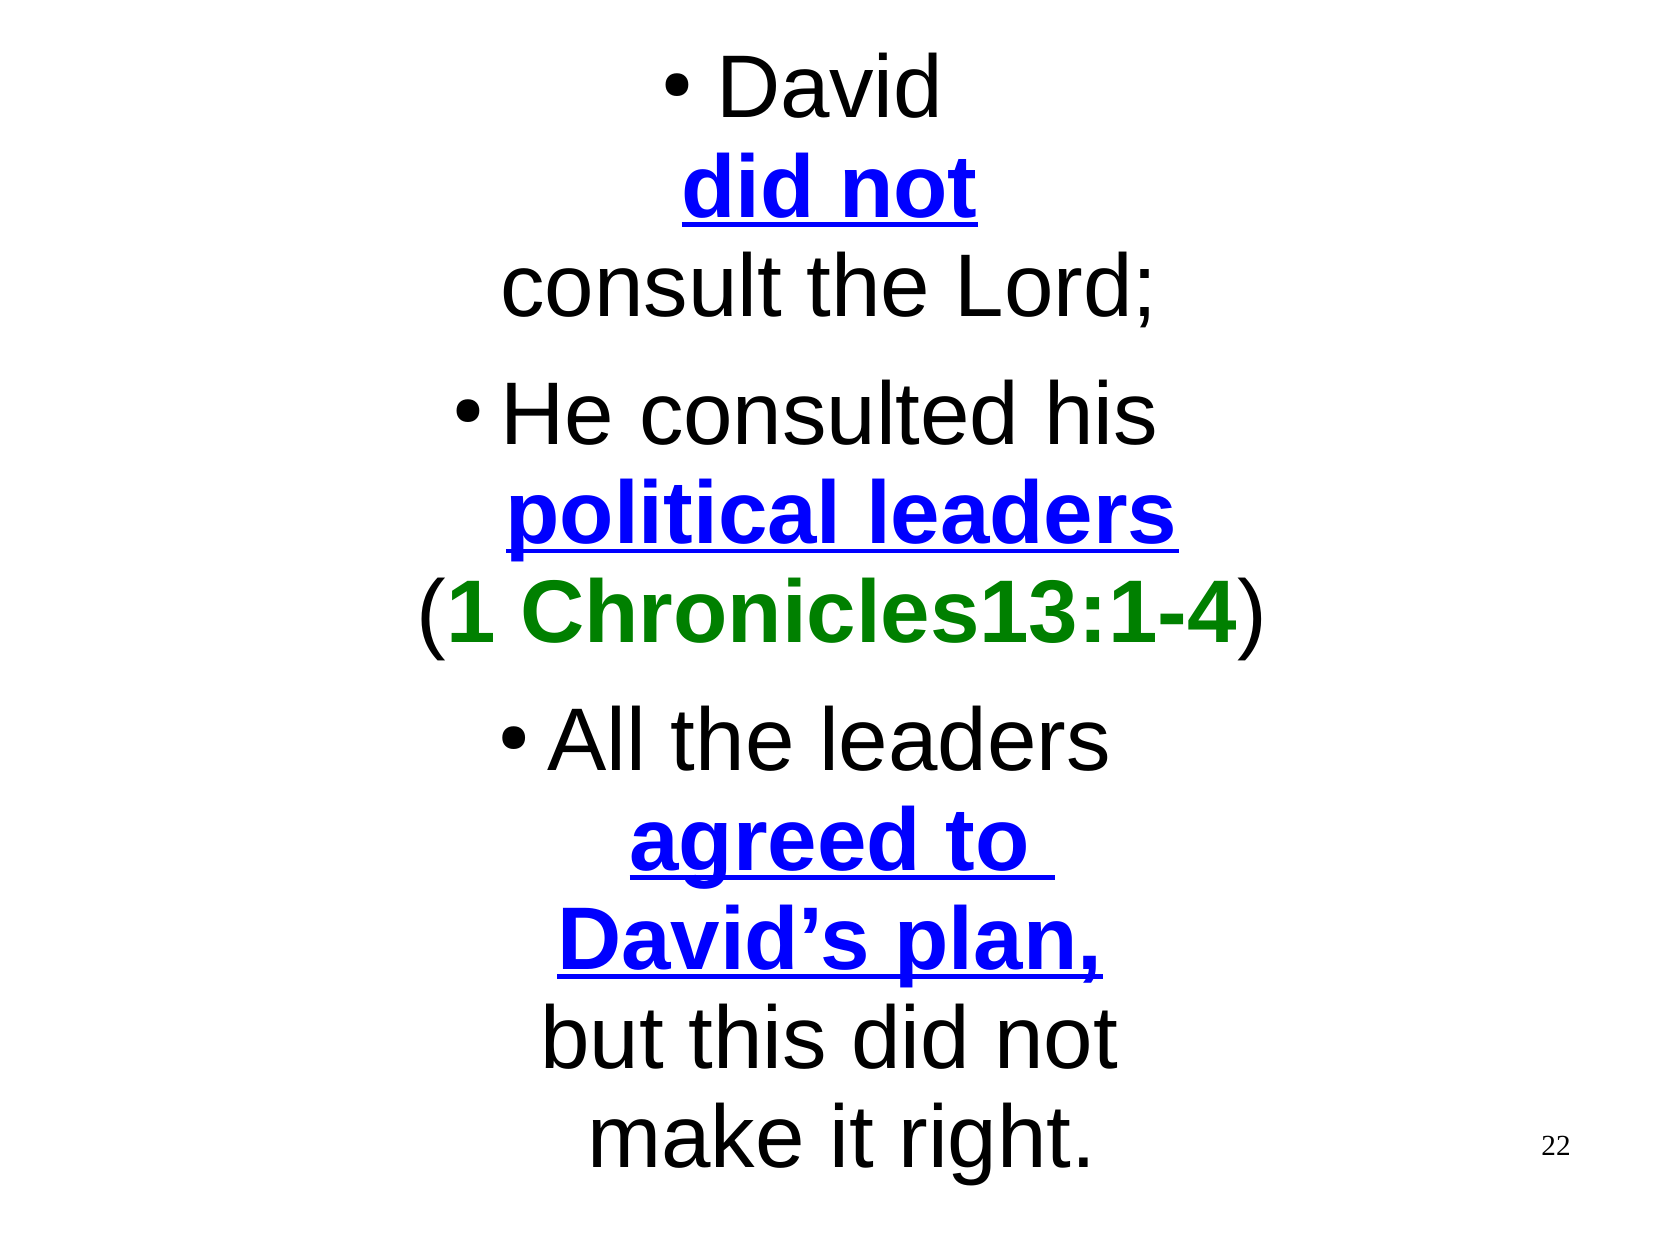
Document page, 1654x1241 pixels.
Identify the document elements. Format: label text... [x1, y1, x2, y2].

list David did not consult the Lord; He consulted his political leaders (1 Chronicles13:1-4) All the leaders agreed to David’s plan, but this did not make it right. [37, 37, 1613, 1201]
